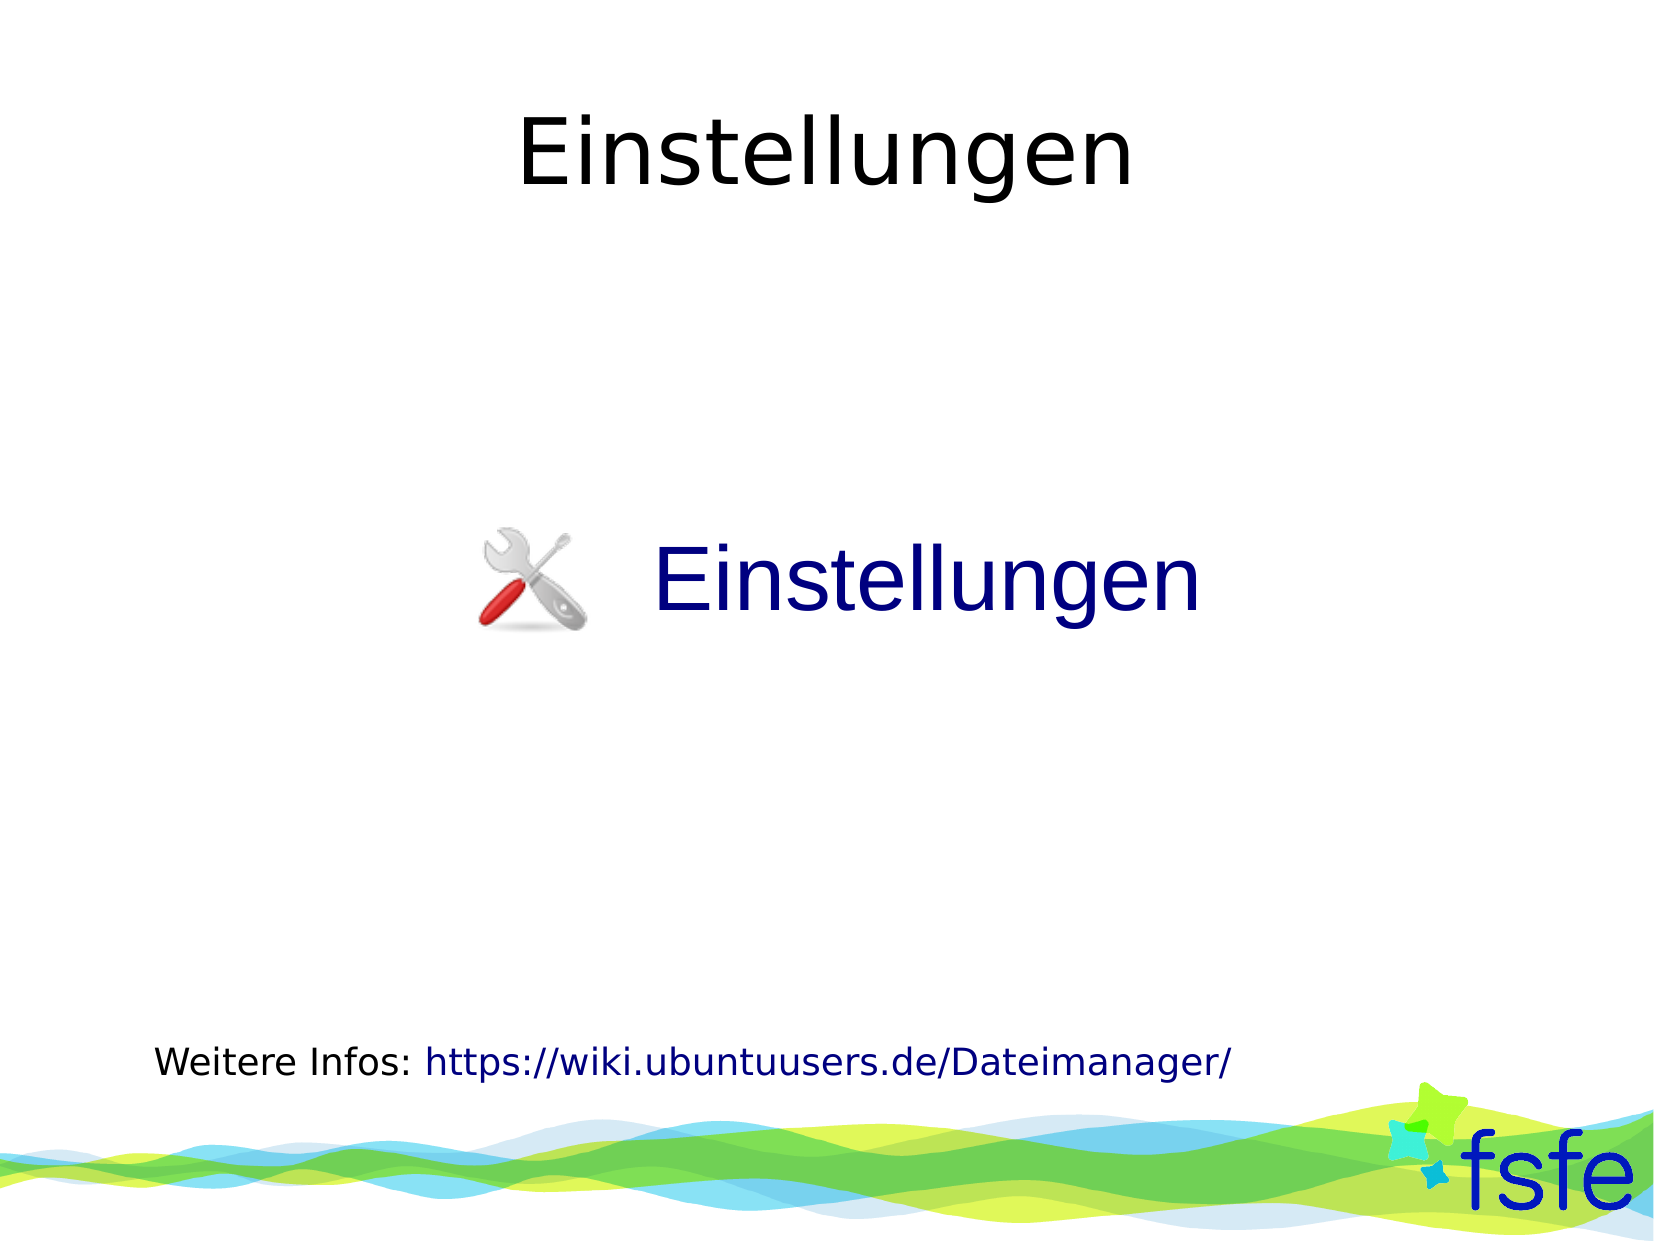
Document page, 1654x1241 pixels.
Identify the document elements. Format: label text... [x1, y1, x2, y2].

list Weitere Infos: https://wiki.ubuntuusers.de/Dateimanager/ [82, 290, 1571, 1085]
picture [472, 519, 591, 638]
title Einstellungen [82, 49, 1571, 257]
picture [0, 1081, 1654, 1241]
text_box Einstellungen [637, 520, 1430, 638]
